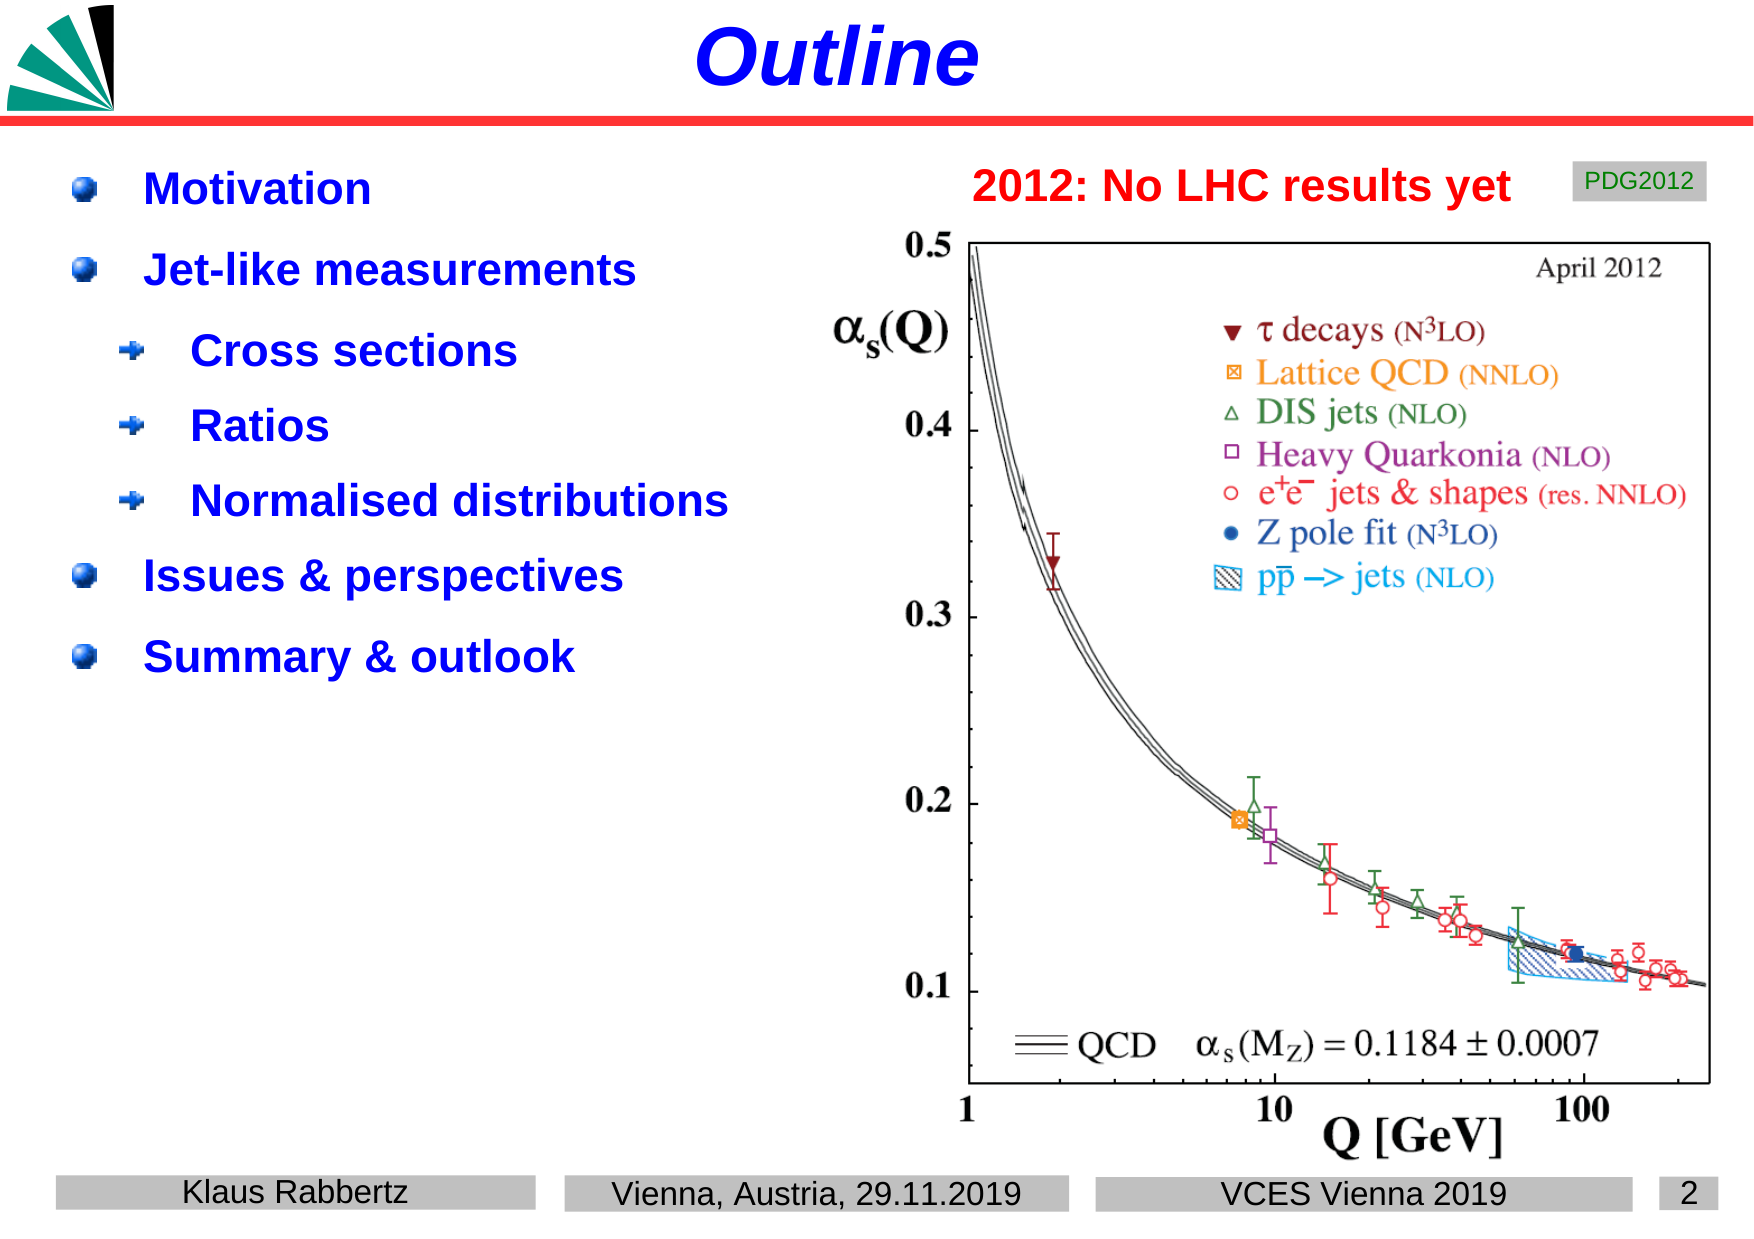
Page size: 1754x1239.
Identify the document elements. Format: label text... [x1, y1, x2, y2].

list Motivation Jet-like measurements Cross sections Ratios Normalised distributions Issues & perspectives Summary & outlook [60, 163, 823, 1146]
text_box PDG2012 [1572, 161, 1707, 202]
picture [7, 5, 114, 112]
picture [827, 224, 1722, 1165]
text_box 2012: No LHC results yet [960, 153, 1524, 217]
title Outline [129, 0, 1545, 114]
